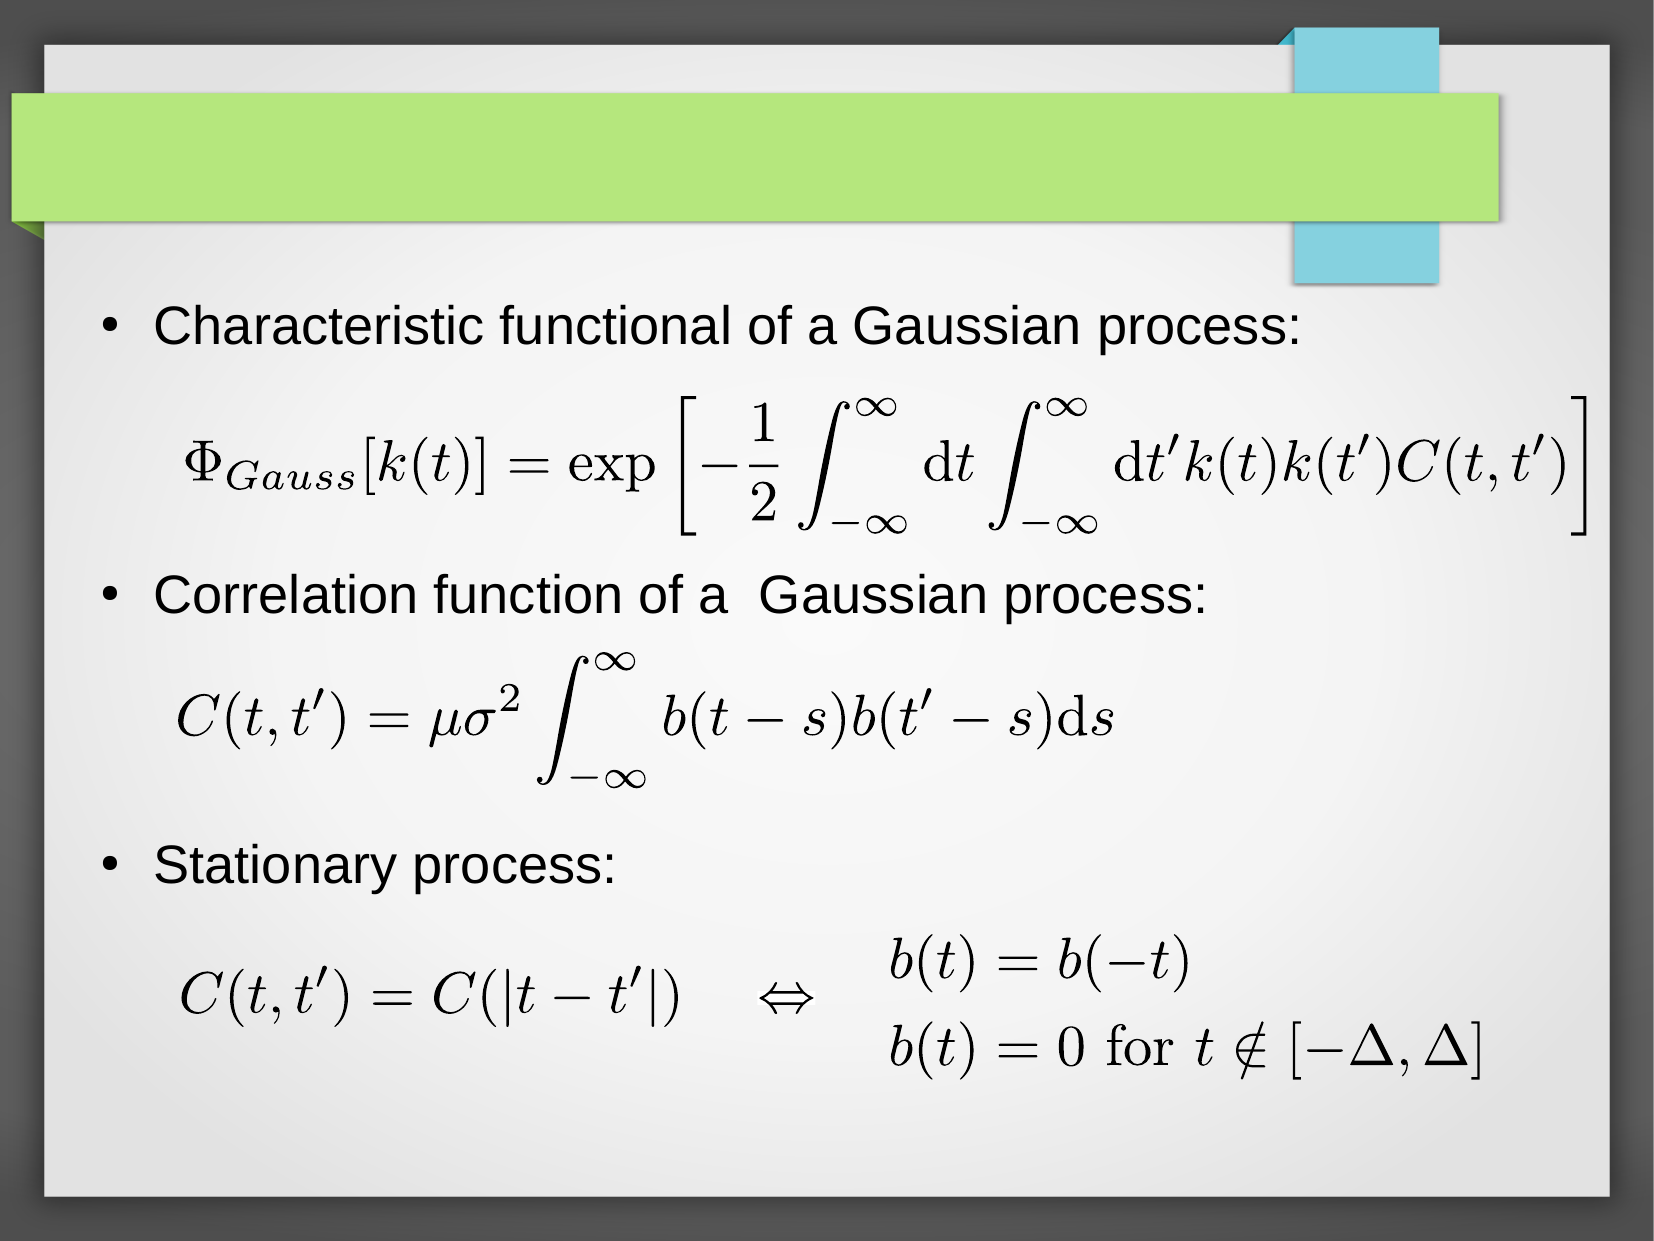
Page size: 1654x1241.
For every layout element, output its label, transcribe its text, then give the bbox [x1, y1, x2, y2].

picture [0, 0, 1654, 1241]
text_box [757, 981, 816, 1015]
list Characteristic functional of a Gaussian process: Correlation function of a Gaussian process: Stationary process: [82, 295, 1571, 1015]
text_box [182, 396, 1602, 539]
text_box [178, 965, 684, 1028]
text_box [888, 934, 1487, 1080]
text_box [175, 652, 1117, 793]
